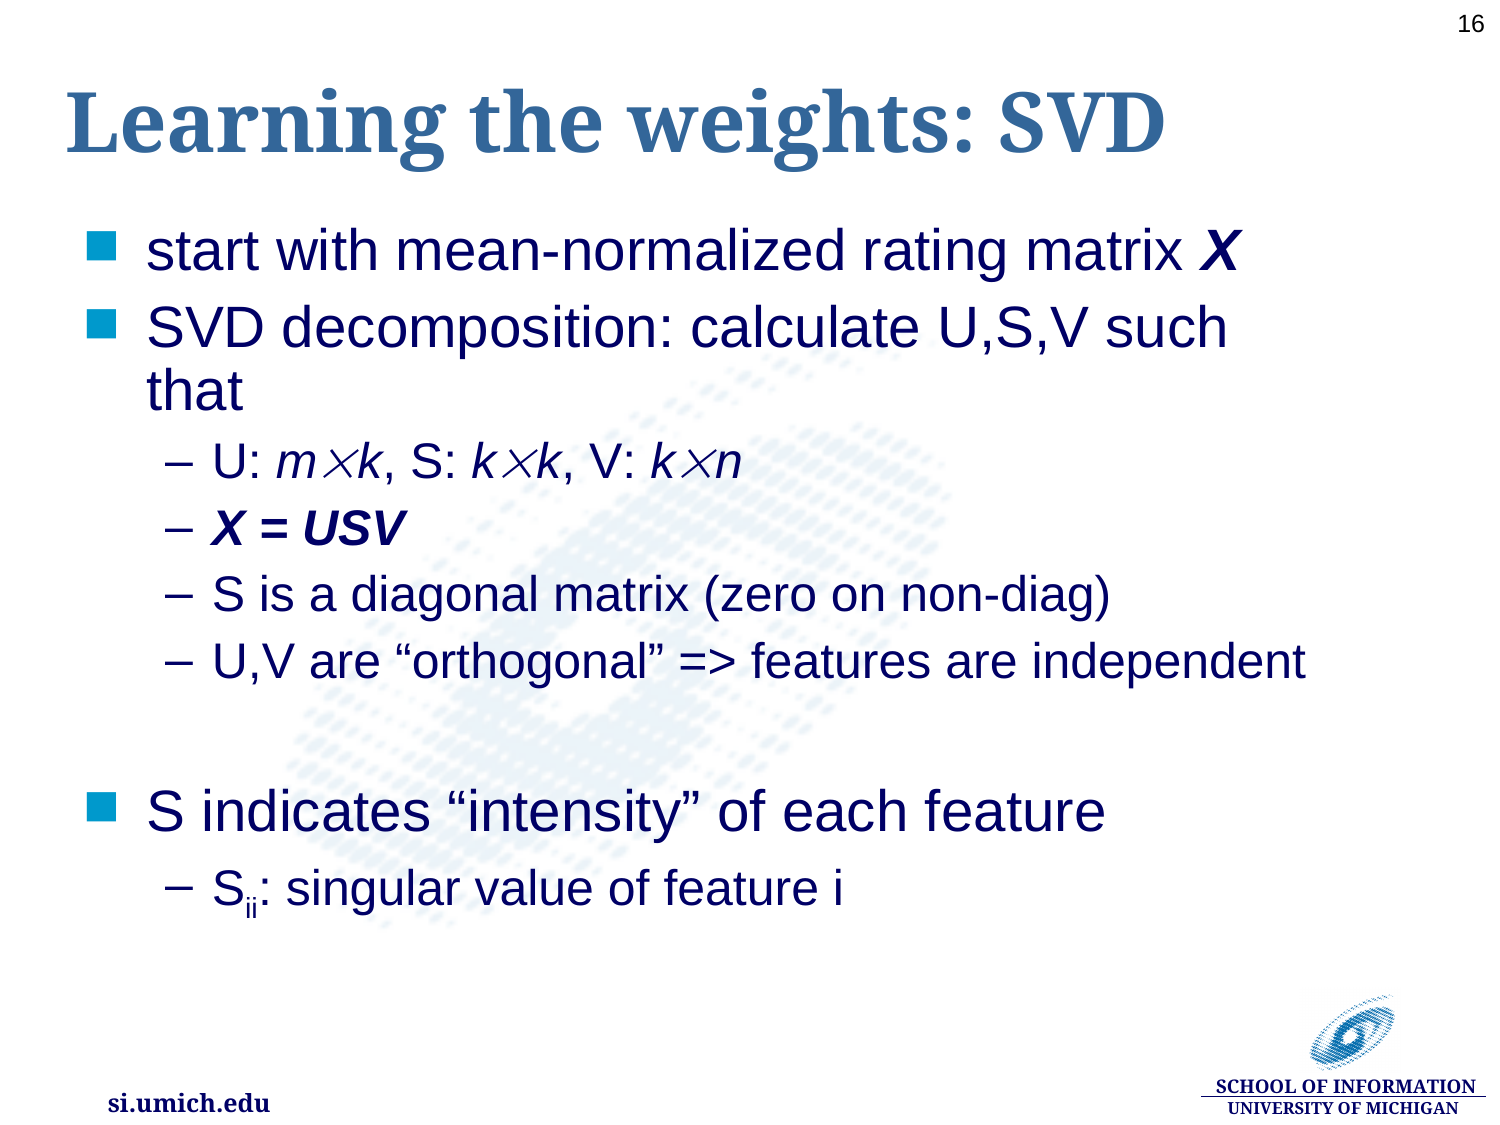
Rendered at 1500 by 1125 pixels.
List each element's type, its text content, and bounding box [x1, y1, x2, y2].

text_box <number> [1337, 0, 1500, 51]
list start with mean-normalized rating matrix X SVD decomposition: calculate U,S,V such that U: mk, S: kk, V: kn X = USV S is a diagonal matrix (zero on non-diag) U,V are “orthogonal” => features are independent S indicates “intensity” of each feature Sii: singular value of feature i [75, 212, 1351, 963]
picture [1299, 987, 1401, 1073]
title Learning the weights: SVD [50, 24, 1326, 213]
